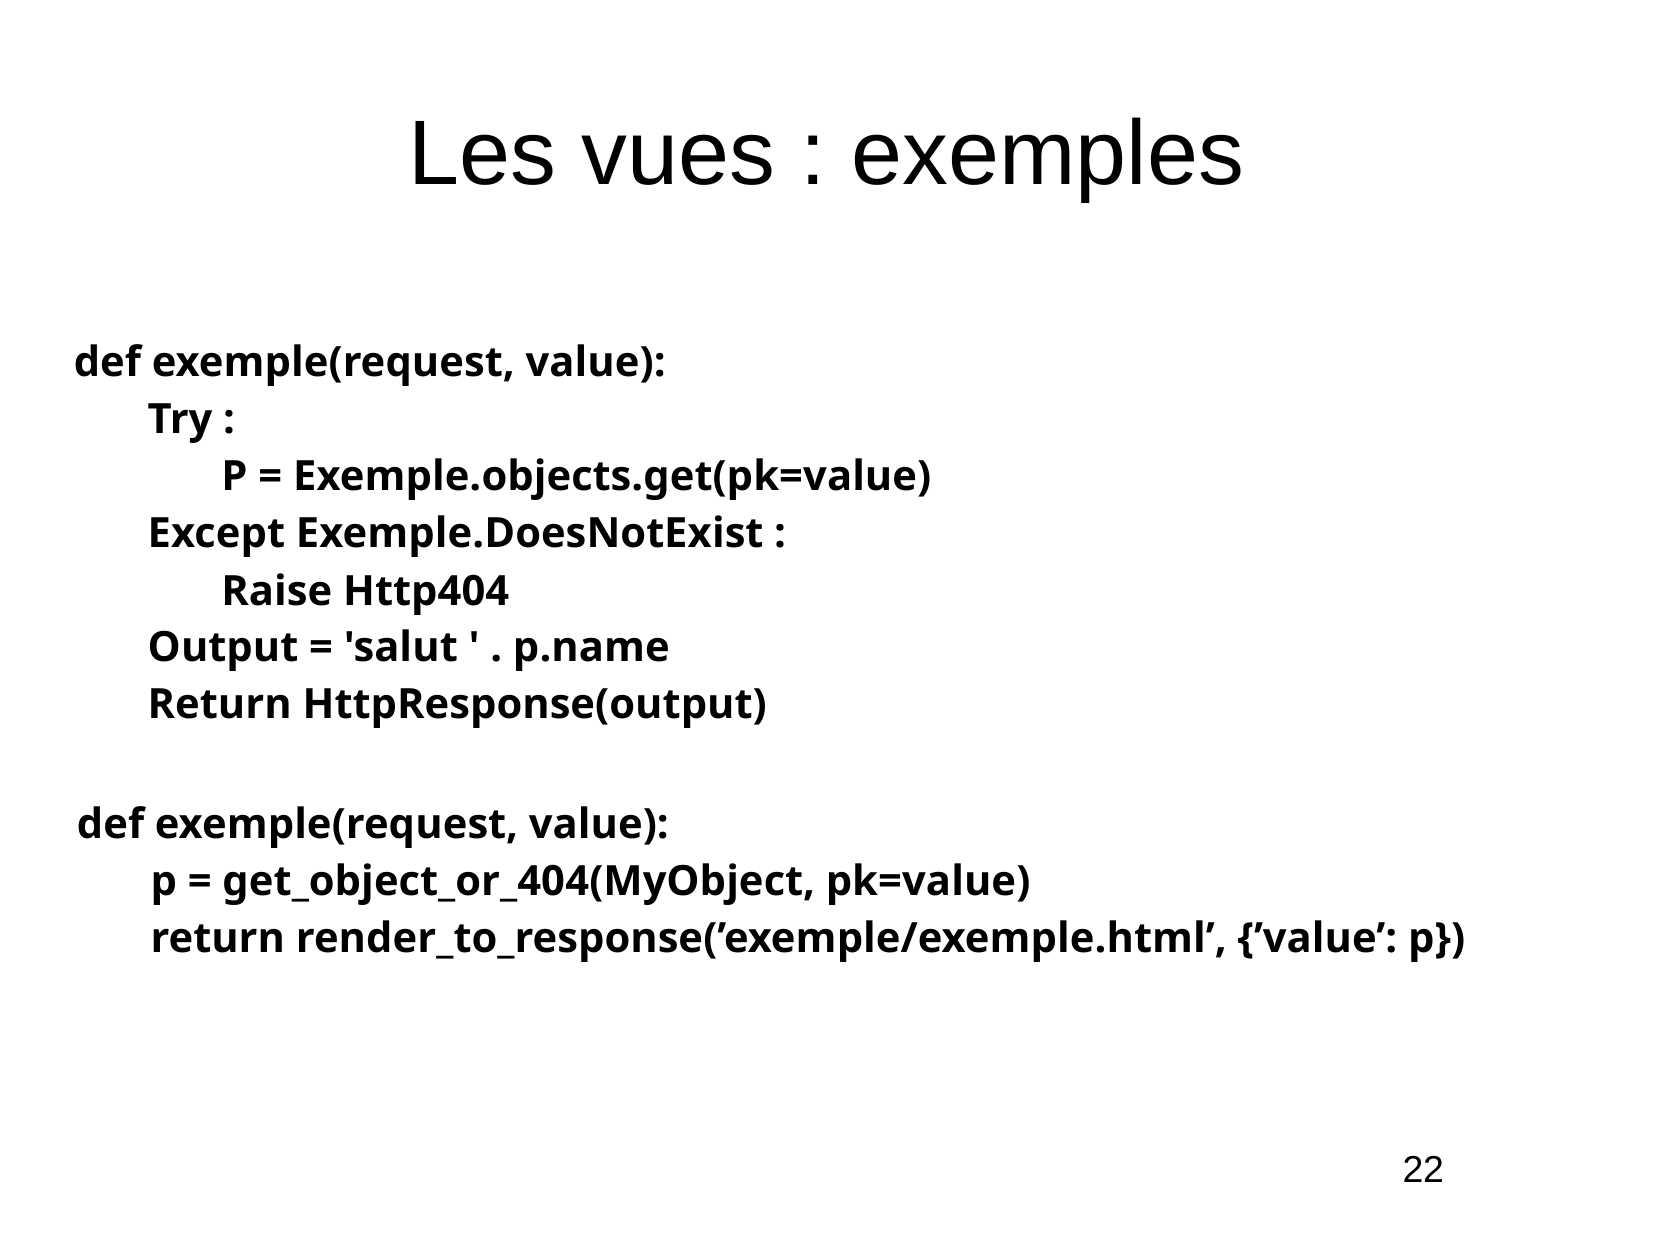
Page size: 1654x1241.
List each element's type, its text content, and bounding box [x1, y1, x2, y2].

text_box def exemple(request, value): p = get_object_or_404(MyObject, pk=value) return render_to_response(’exemple/exemple.html’, {’value’: p}) [62, 786, 1628, 979]
title Les vues : exemples [82, 49, 1571, 257]
text_box def exemple(request, value): Try : P = Exemple.objects.get(pk=value) Except Exemple.DoesNotExist : Raise Http404 Output = 'salut ' . p.name Return HttpResponse(output) [59, 324, 1625, 809]
